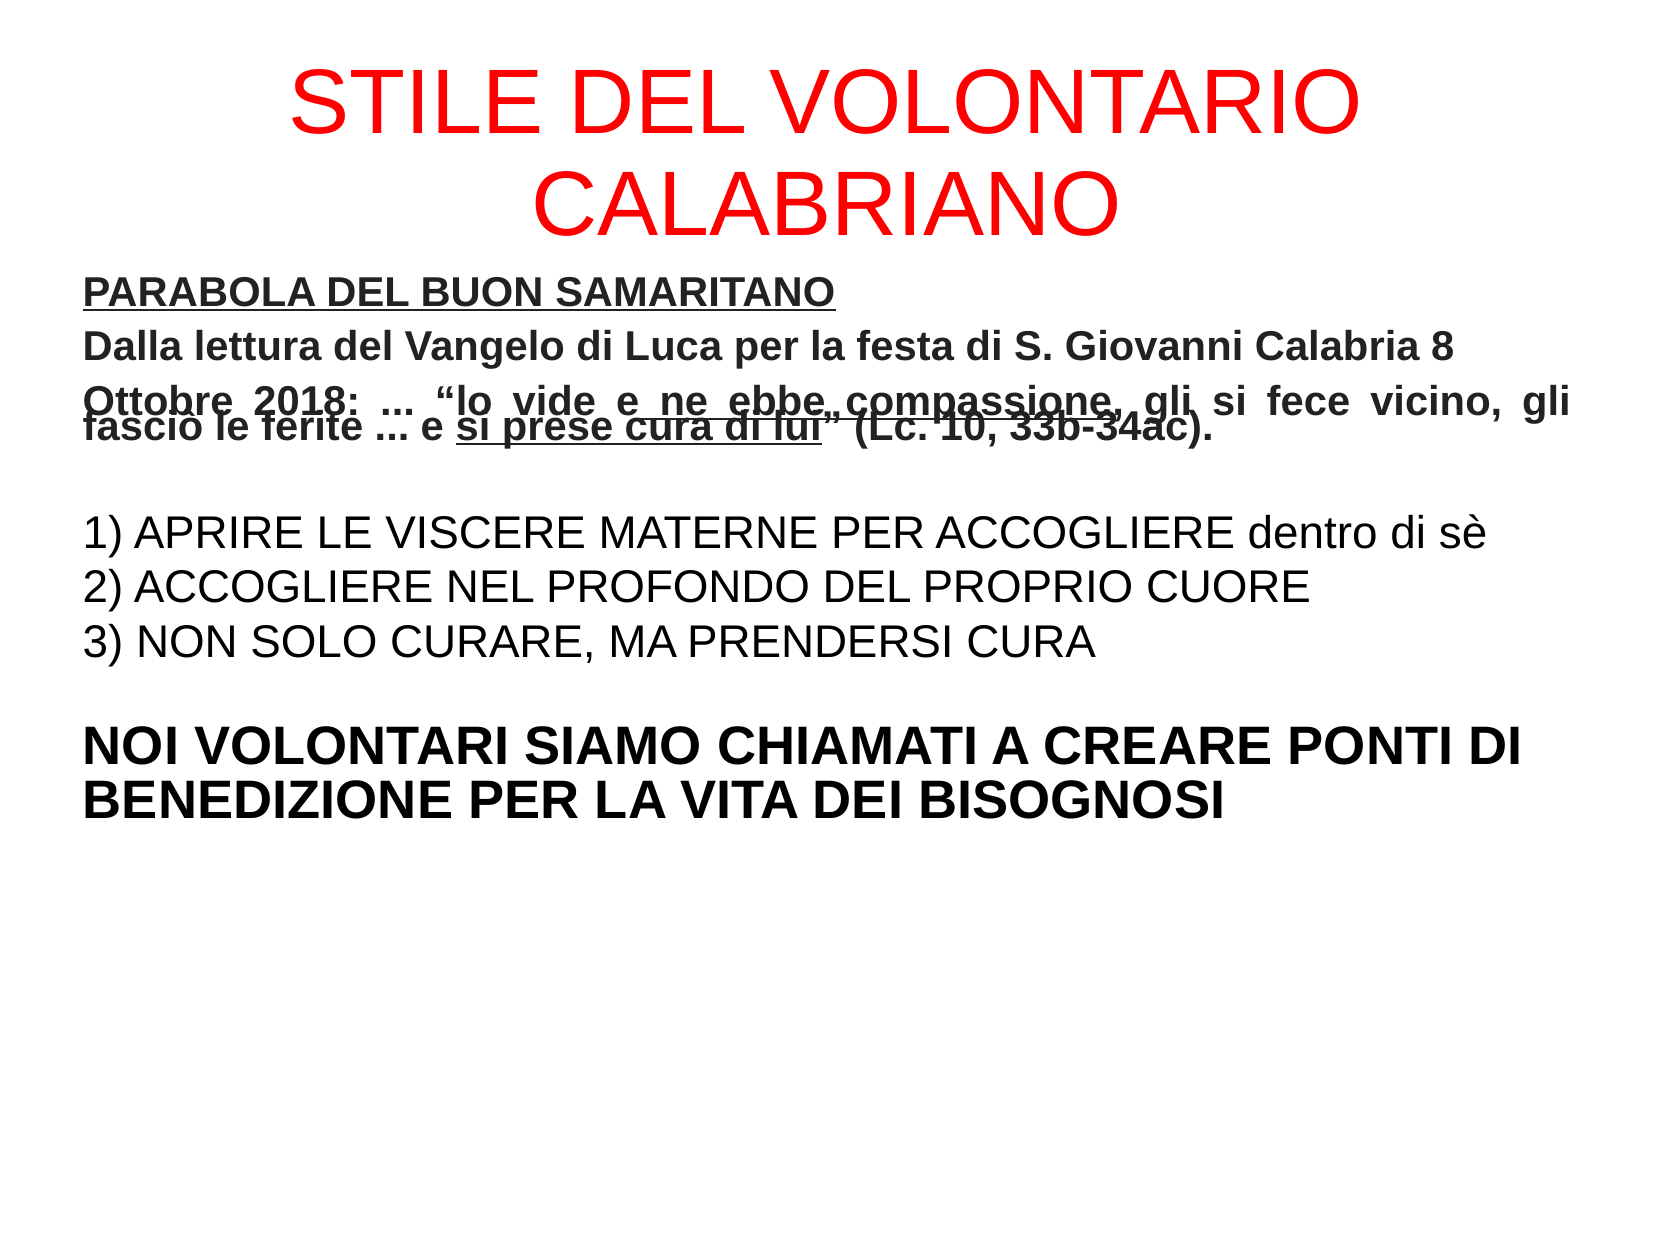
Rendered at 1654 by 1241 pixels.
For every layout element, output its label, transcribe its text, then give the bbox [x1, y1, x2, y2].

title STILE DEL VOLONTARIO CALABRIANO [82, 49, 1571, 257]
list PARABOLA DEL BUON SAMARITANO Dalla lettura del Vangelo di Luca per la festa di S. Giovanni Calabria 8 Ottobre 2018: ... “lo vide e ne ebbe compassione, gli si fece vicino, gli fasciò le ferite ... e si prese cura di lui” (Lc. 10, 33b-34ac). πλανkνιζειν: 1) APRIRE LE VISCERE MATERNE PER ACCOGLIERE dentro di sè 2) ACCOGLIERE NEL PROFONDO DEL PROPRIO CUORE 3) NON SOLO CURARE, MA PRENDERSI CURA NOI VOLONTARI SIAMO CHIAMATI A CREARE PONTI DI BENEDIZIONE PER LA VITA DEI BISOGNOSI [82, 290, 1571, 1241]
